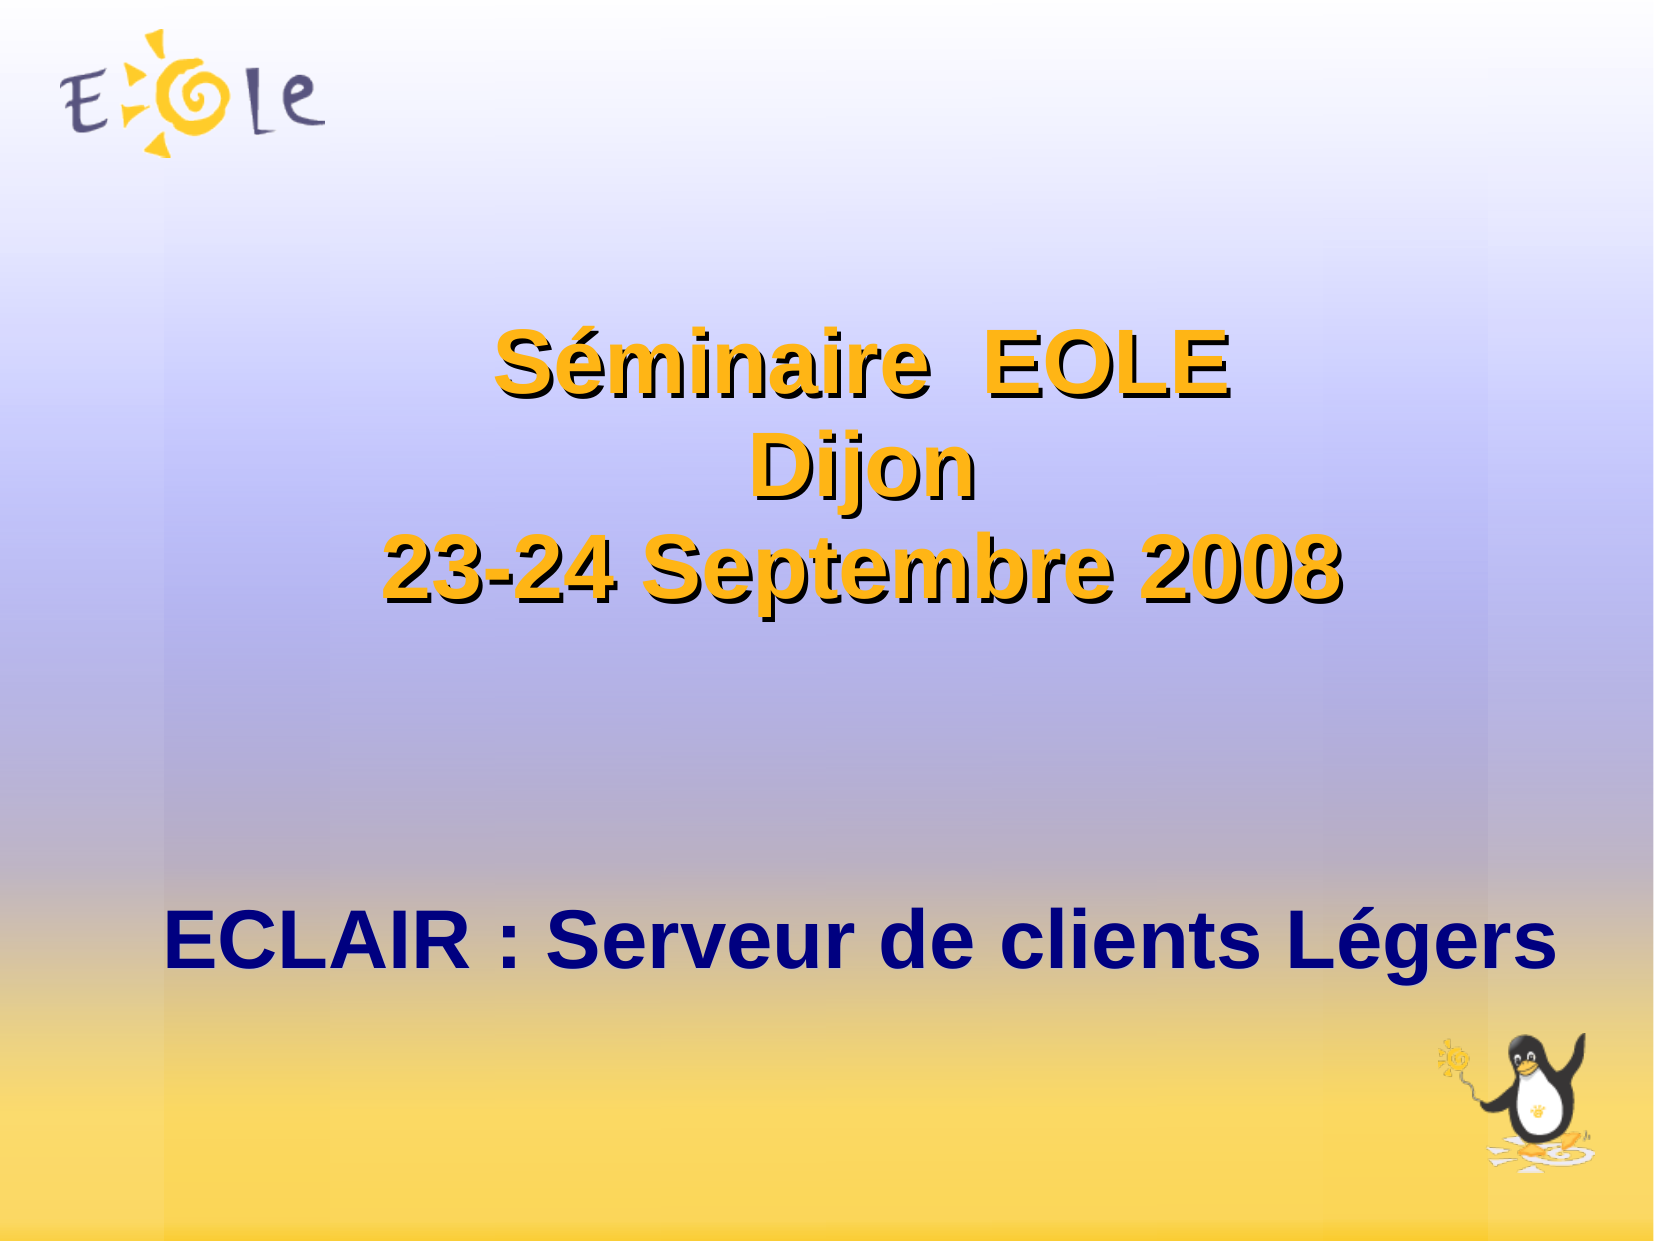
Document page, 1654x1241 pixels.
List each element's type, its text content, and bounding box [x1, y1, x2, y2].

text_box ECLAIR : Serveur de clients Légers [147, 885, 1595, 997]
title Séminaire EOLE Dijon 23-24 Septembre 2008 [118, 287, 1607, 643]
picture [0, 0, 1654, 1241]
